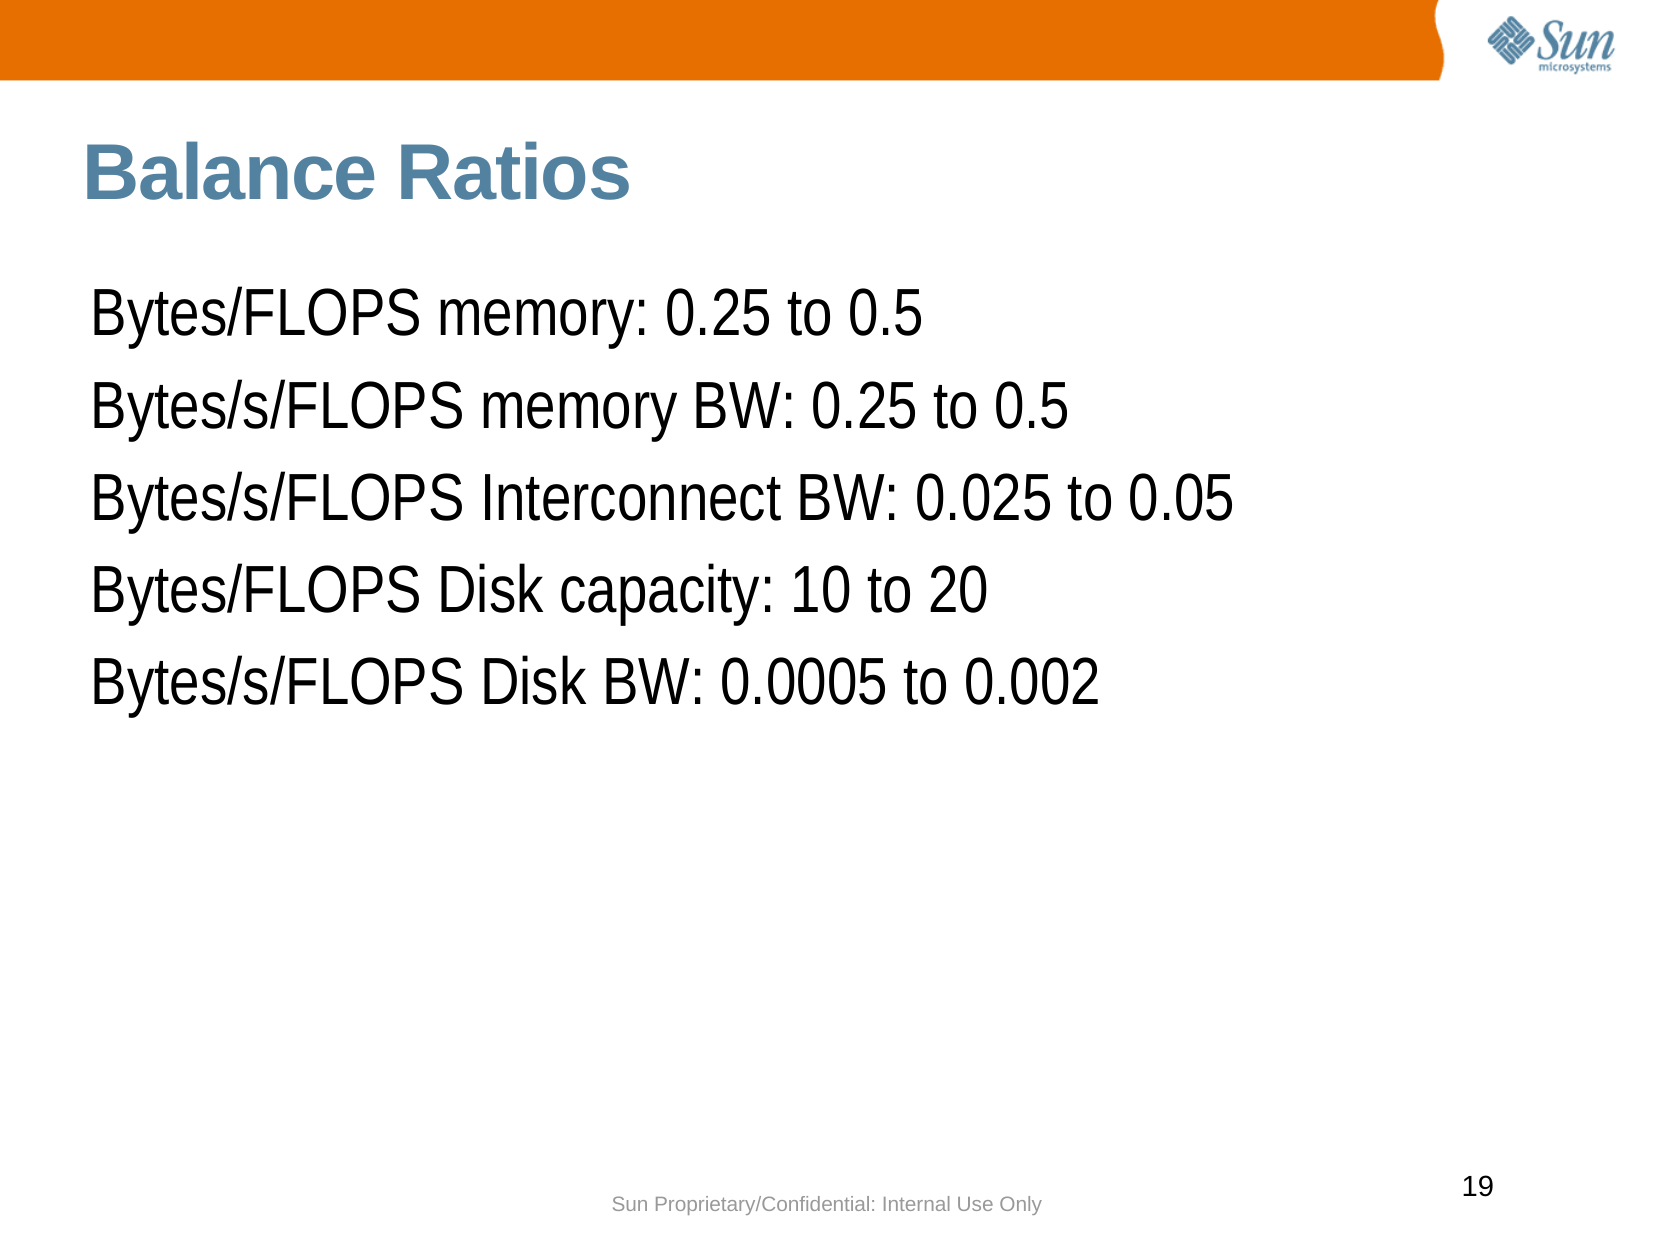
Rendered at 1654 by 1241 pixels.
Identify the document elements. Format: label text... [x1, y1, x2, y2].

picture [0, 0, 1654, 83]
list Bytes/FLOPS memory: 0.25 to 0.5 Bytes/s/FLOPS memory BW: 0.25 to 0.5 Bytes/s/FLOPS Interconnect BW: 0.025 to 0.05 Bytes/FLOPS Disk capacity: 10 to 20 Bytes/s/FLOPS Disk BW: 0.0005 to 0.002 [71, 283, 1545, 1121]
title Balance Ratios [82, 135, 1585, 251]
